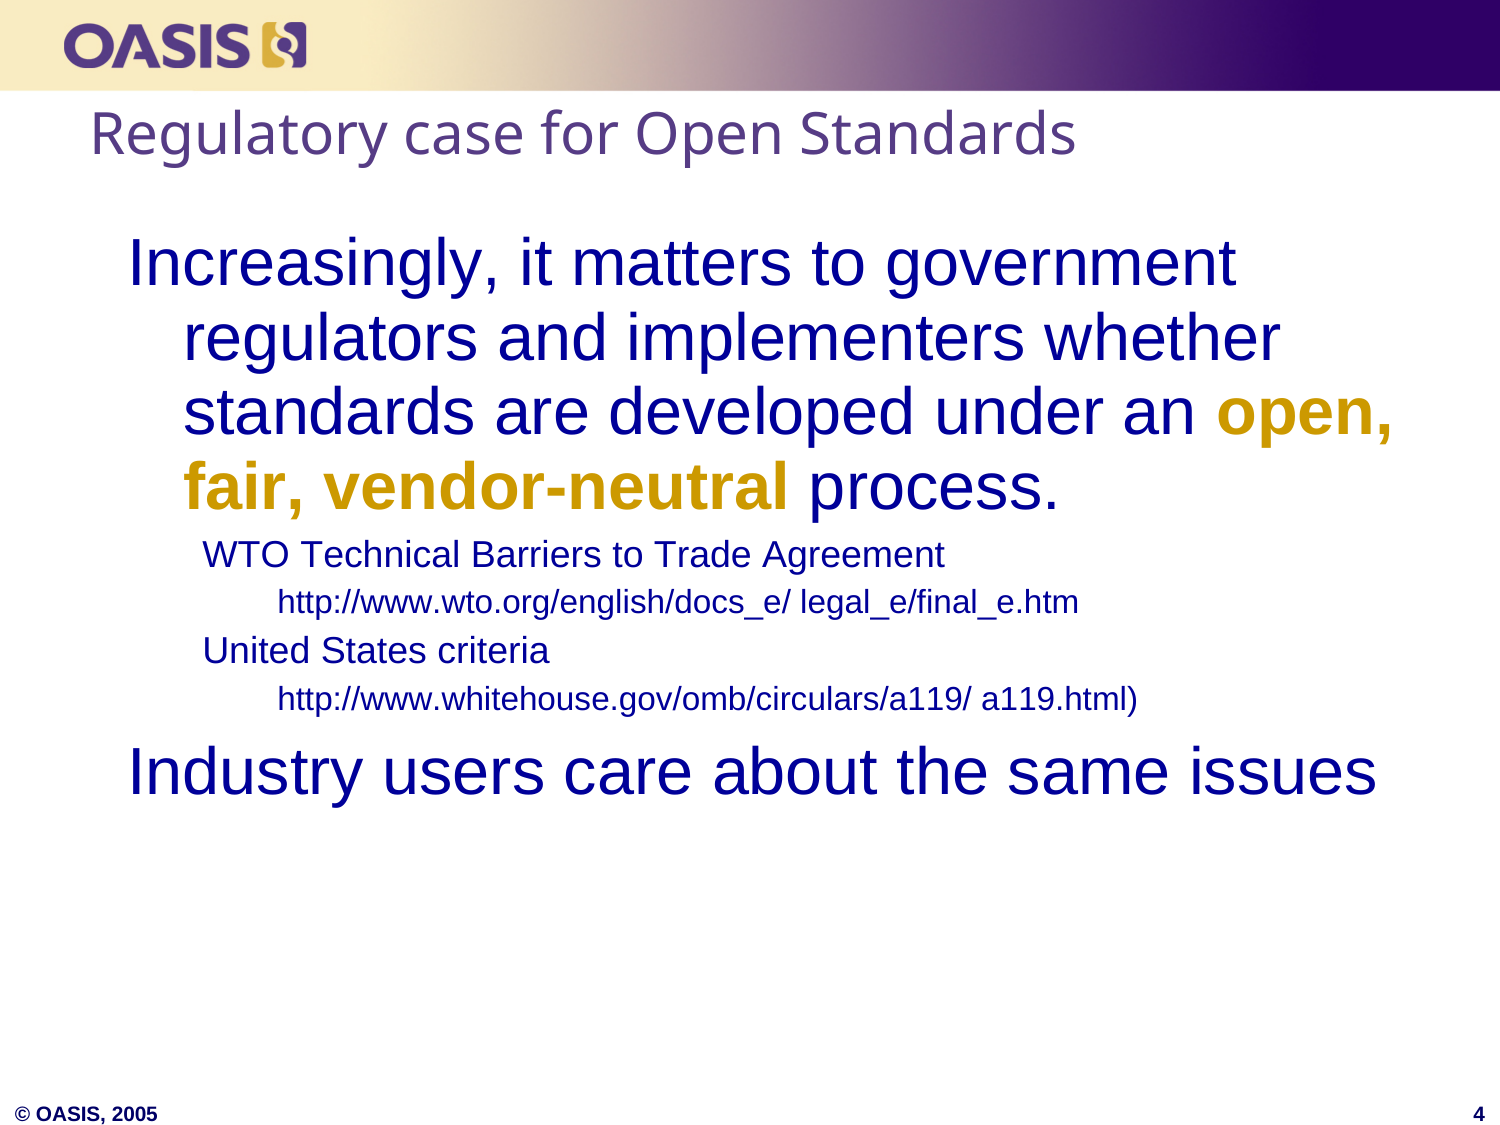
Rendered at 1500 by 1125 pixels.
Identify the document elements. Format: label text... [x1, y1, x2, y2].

list Increasingly, it matters to government regulators and implementers whether standards are developed under an open, fair, vendor-neutral process. WTO Technical Barriers to Trade Agreement http://www.wto.org/english/docs_e/ legal_e/final_e.htm United States criteria http://www.whitehouse.gov/omb/circulars/a119/ a119.html) Industry users care about the same issues [112, 217, 1488, 855]
title Regulatory case for Open Standards [74, 99, 1463, 175]
picture [0, 0, 1500, 1125]
